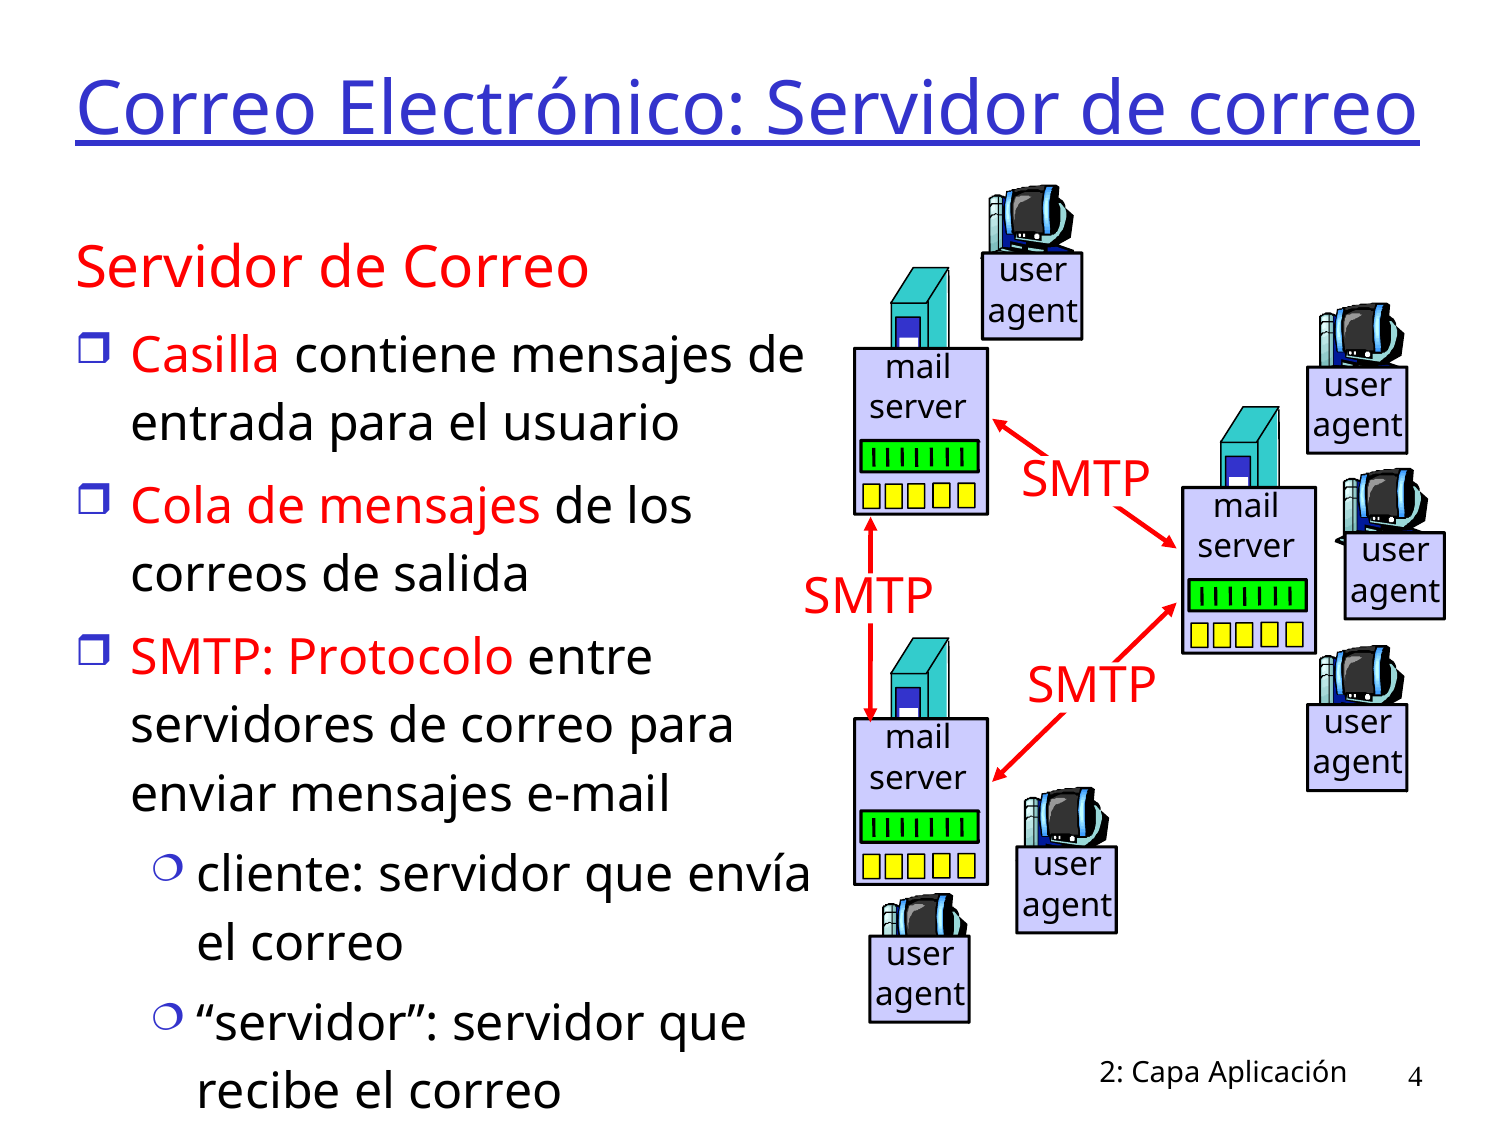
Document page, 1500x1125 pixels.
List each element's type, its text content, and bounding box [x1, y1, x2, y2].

text_box mail server [854, 341, 983, 434]
text_box [1023, 786, 1110, 839]
text_box user agent [1297, 697, 1419, 789]
text_box [854, 348, 988, 515]
text_box [1319, 302, 1405, 359]
text_box user agent [1007, 839, 1128, 931]
text_box mail server [1182, 480, 1311, 573]
text_box [1319, 645, 1405, 697]
text_box [1182, 487, 1316, 654]
text_box SMTP [1006, 445, 1167, 515]
text_box [882, 893, 968, 928]
text_box [1342, 467, 1429, 525]
text_box user agent [972, 245, 1094, 337]
text_box [1220, 406, 1279, 480]
text_box mail server [854, 712, 983, 804]
text_box user agent [1297, 359, 1419, 452]
text_box [988, 188, 1074, 245]
text_box [854, 718, 988, 885]
text_box SMTP [826, 562, 950, 632]
text_box SMTP [1012, 651, 1174, 721]
title Correo Electrónico: Servidor de correo [75, 23, 1426, 188]
text_box [890, 638, 949, 712]
list Servidor de Correo Casilla contiene mensajes de entrada para el usuario Cola de mensajes de los correos de salida SMTP: Protocolo entre servidores de correo para enviar mensajes e-mail cliente: servidor que envía el correo “servidor”: servidor que recibe el correo [75, 224, 826, 1002]
text_box user agent [1335, 525, 1456, 617]
text_box [890, 267, 949, 341]
text_box user agent [860, 928, 981, 1021]
